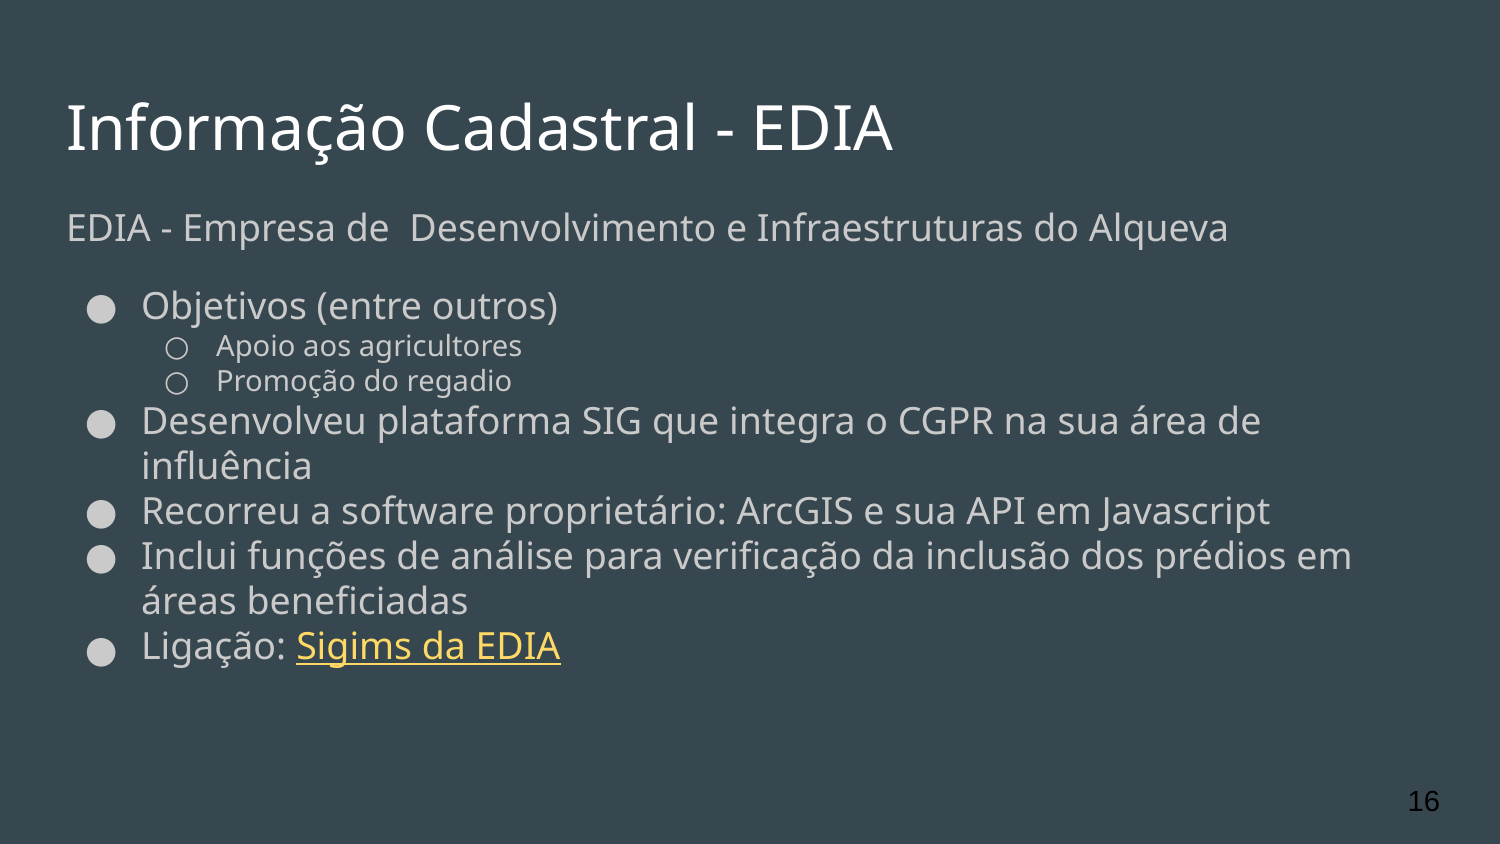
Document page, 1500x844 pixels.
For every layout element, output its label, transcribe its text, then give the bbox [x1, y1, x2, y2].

slide_number <number> [1392, 767, 1483, 833]
title Informação Cadastral - EDIA [51, 72, 1449, 167]
list EDIA - Empresa de Desenvolvimento e Infraestruturas do Alqueva Objetivos (entre outros) Apoio aos agricultores Promoção do regadio Desenvolveu plataforma SIG que integra o CGPR na sua área de influência Recorreu a software proprietário: ArcGIS e sua API em Javascript Inclui funções de análise para verificação da inclusão dos prédios em áreas beneficiadas Ligação: Sigims da EDIA [51, 189, 1449, 750]
